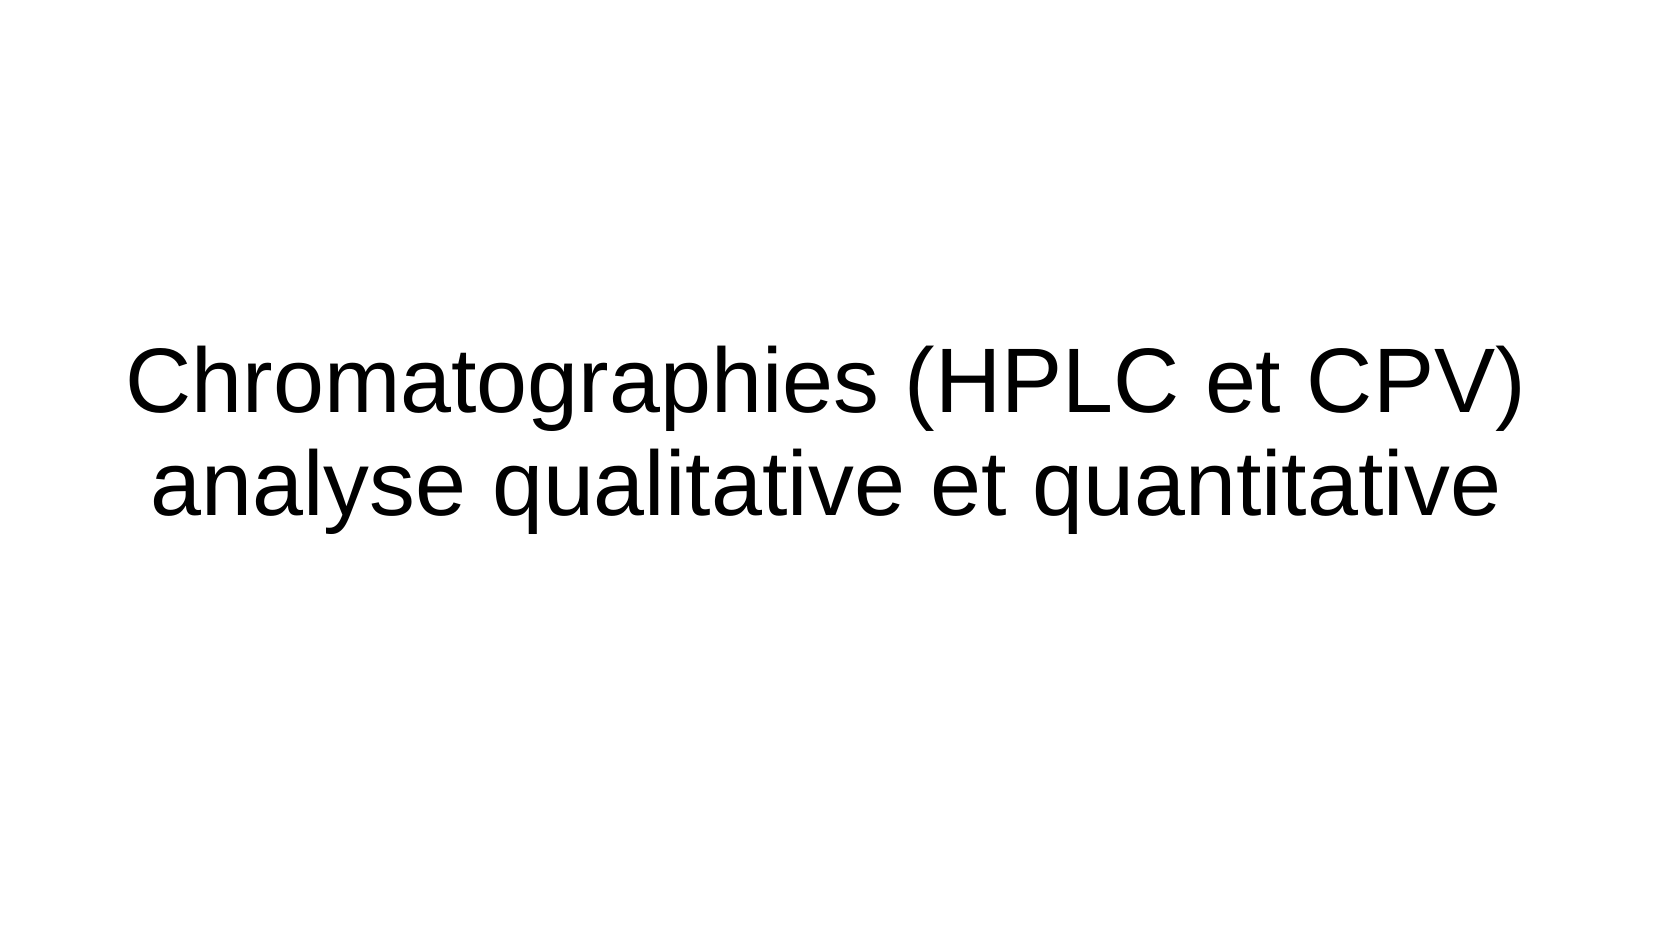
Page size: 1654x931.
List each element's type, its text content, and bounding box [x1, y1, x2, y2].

title Chromatographies (HPLC et CPV) analyse qualitative et quantitative [82, 329, 1571, 535]
